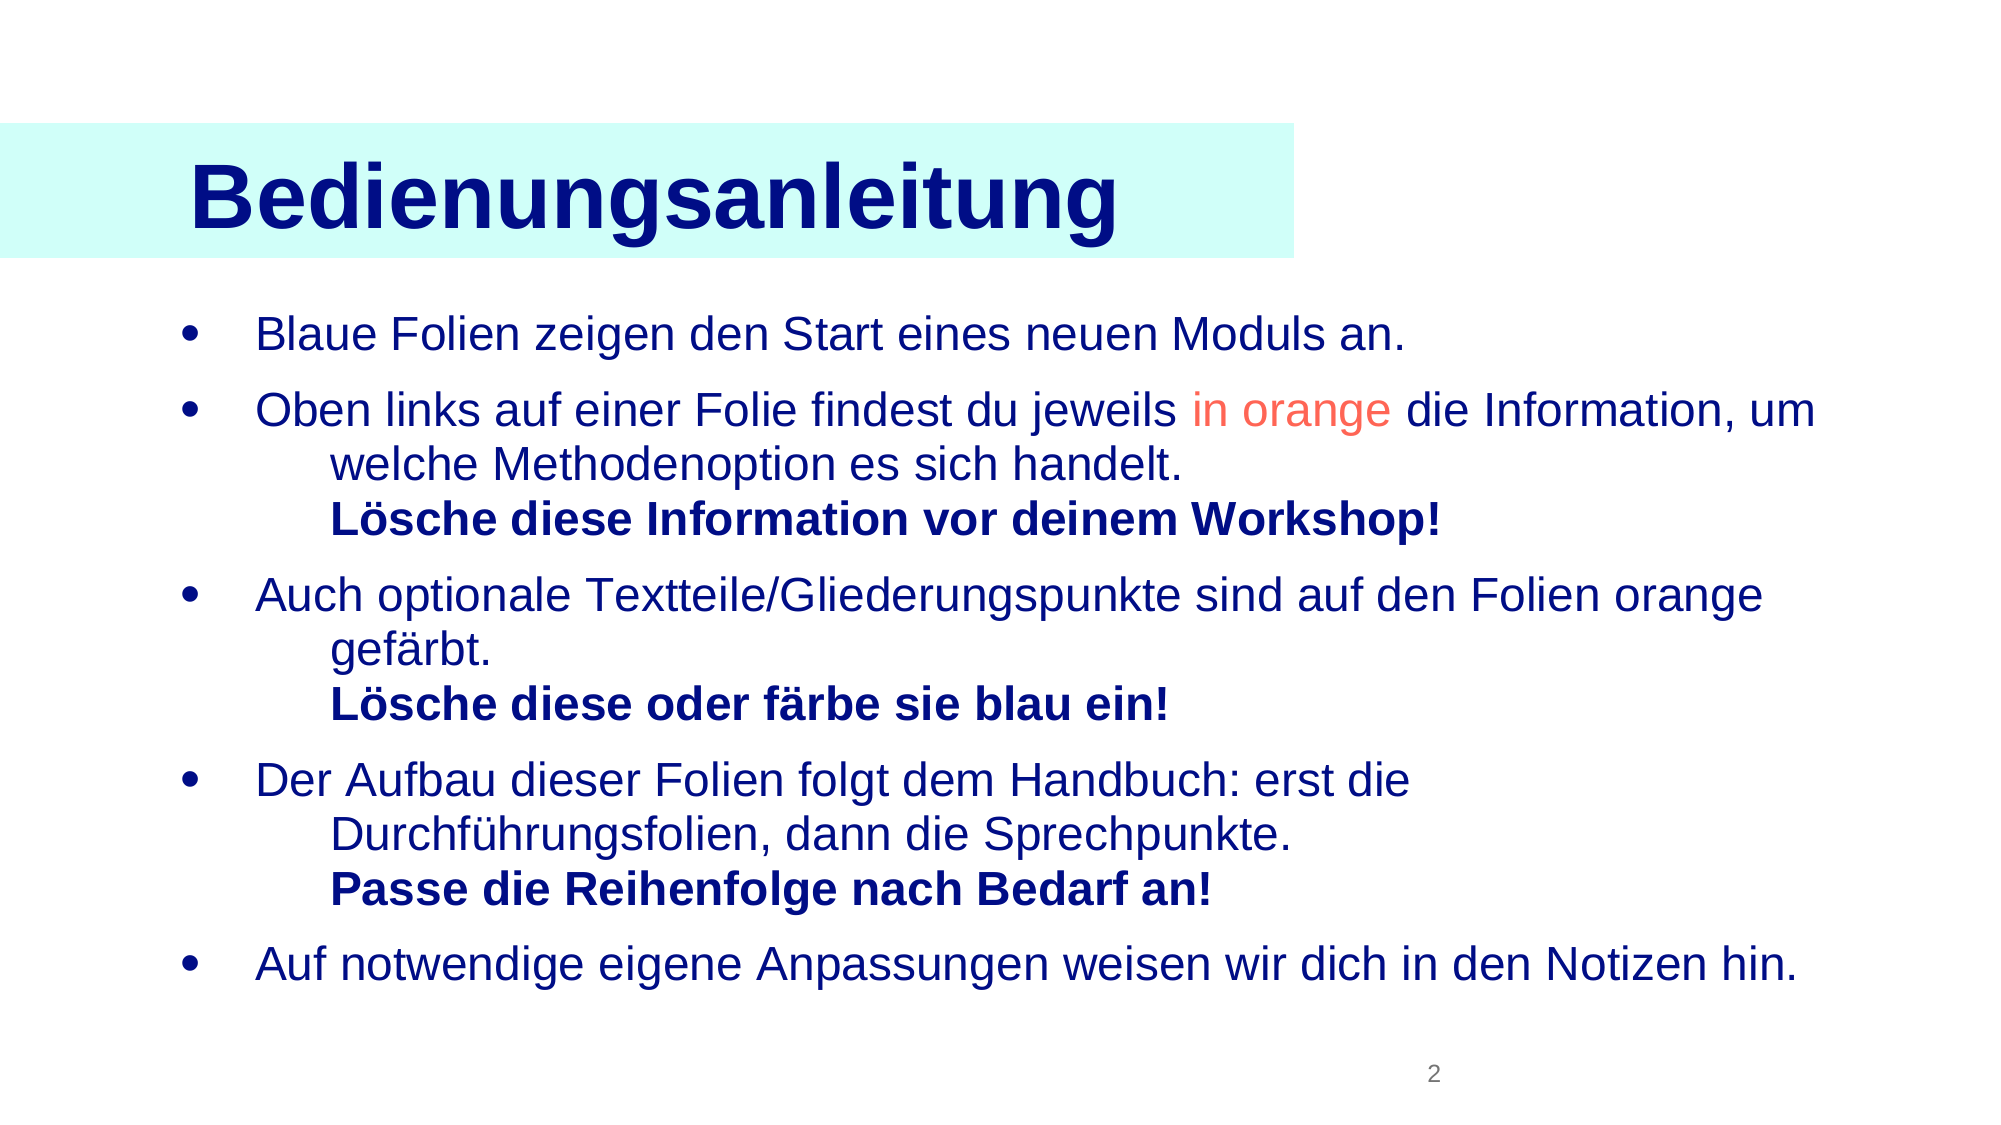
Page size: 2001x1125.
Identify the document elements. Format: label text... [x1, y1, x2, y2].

list Bedienungsanleitung [137, 125, 1291, 281]
list Blaue Folien zeigen den Start eines neuen Moduls an. Oben links auf einer Folie findest du jeweils in orange die Information, um welche Methodenoption es sich handelt. Lösche diese Information vor deinem Workshop! Auch optionale Textteile/Gliederungspunkte sind auf den Folien orange gefärbt. Lösche diese oder färbe sie blau ein! Der Aufbau dieser Folien folgt dem Handbuch: erst die Durchführungsfolien, dann die Sprechpunkte. Passe die Reihenfolge nach Bedarf an! Auf notwendige eigene Anpassungen weisen wir dich in den Notizen hin. [137, 299, 1867, 1014]
